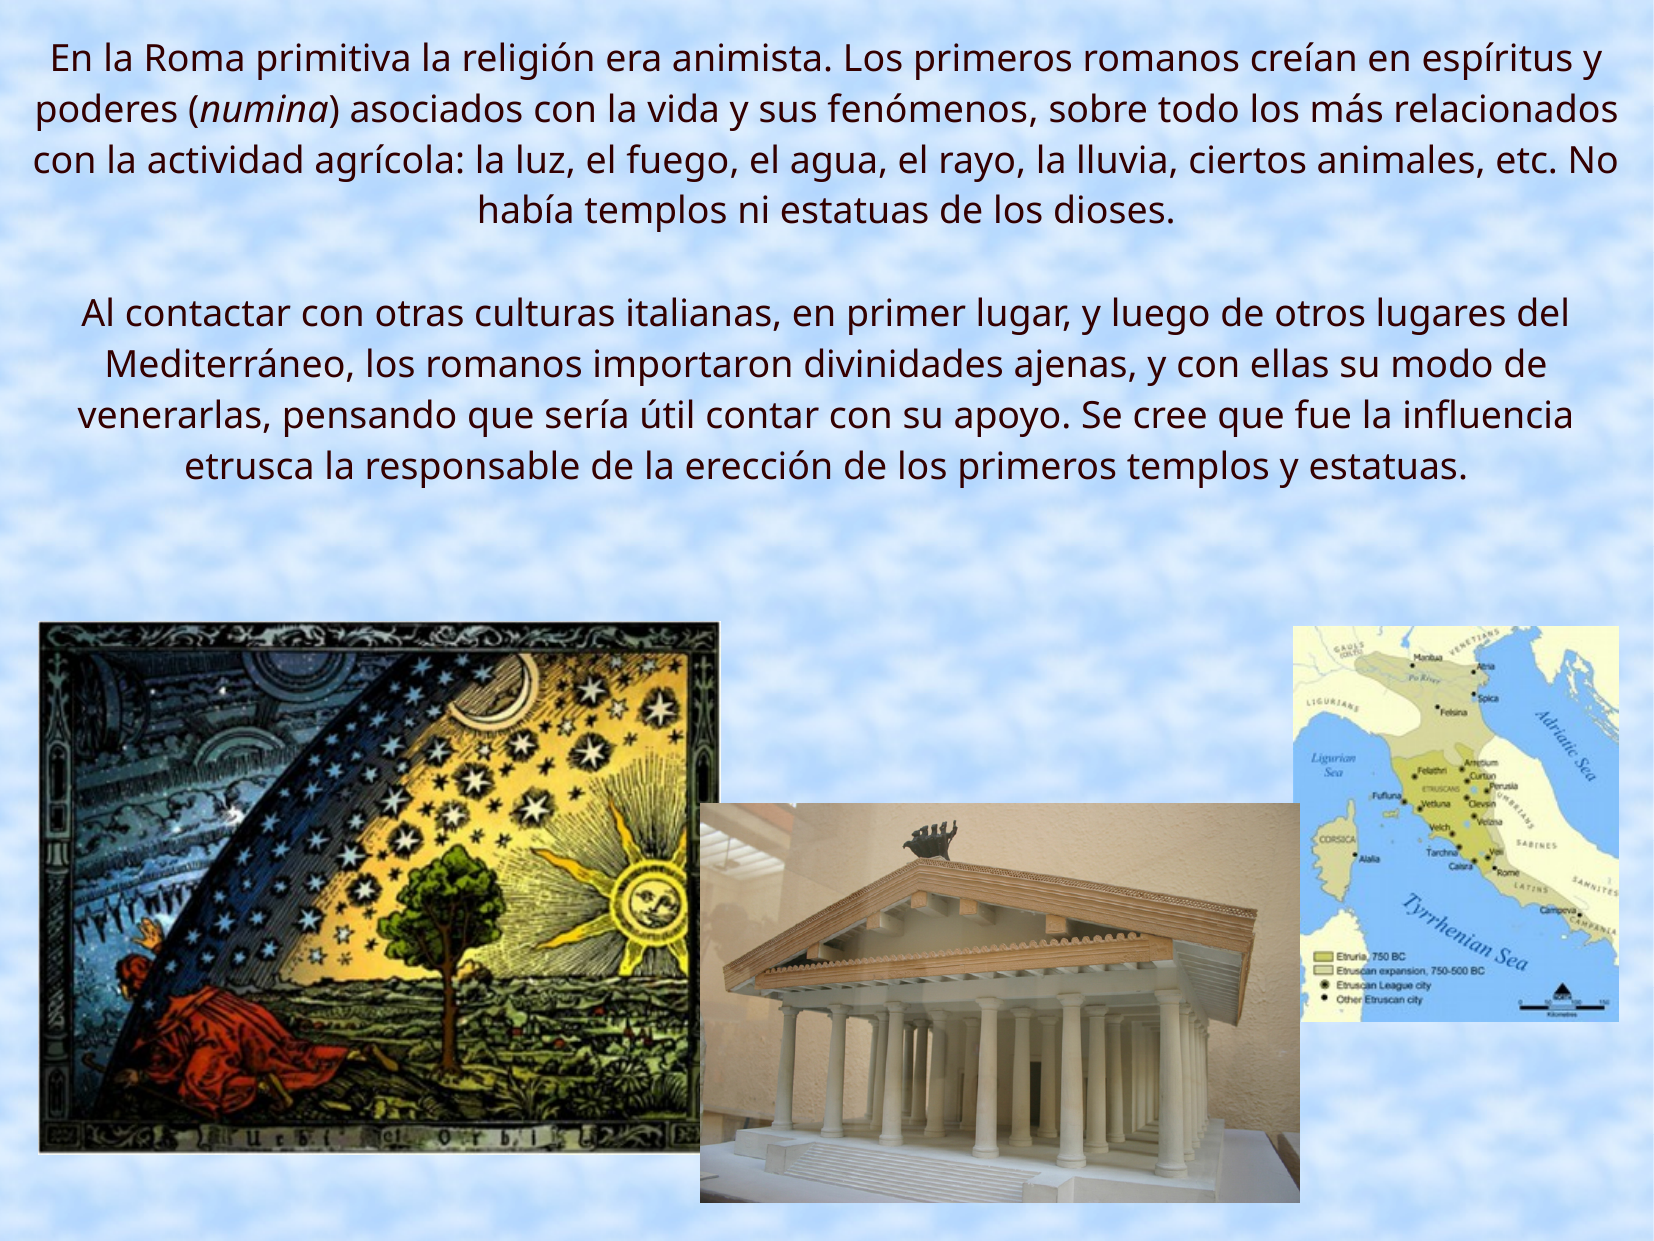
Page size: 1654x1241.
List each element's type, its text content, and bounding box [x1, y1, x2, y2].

picture [0, 0, 1654, 1241]
text_box En la Roma primitiva la religión era animista. Los primeros romanos creían en espíritus y poderes (numina) asociados con la vida y sus fenómenos, sobre todo los más relacionados con la actividad agrícola: la luz, el fuego, el agua, el rayo, la lluvia, ciertos animales, etc. No había templos ni estatuas de los dioses. Al contactar con otras culturas italianas, en primer lugar, y luego de otros lugares del Mediterráneo, los romanos importaron divinidades ajenas, y con ellas su modo de venerarlas, pensando que sería útil contar con su apoyo. Se cree que fue la influencia etrusca la responsable de la erección de los primeros templos y estatuas. [11, 23, 1642, 616]
